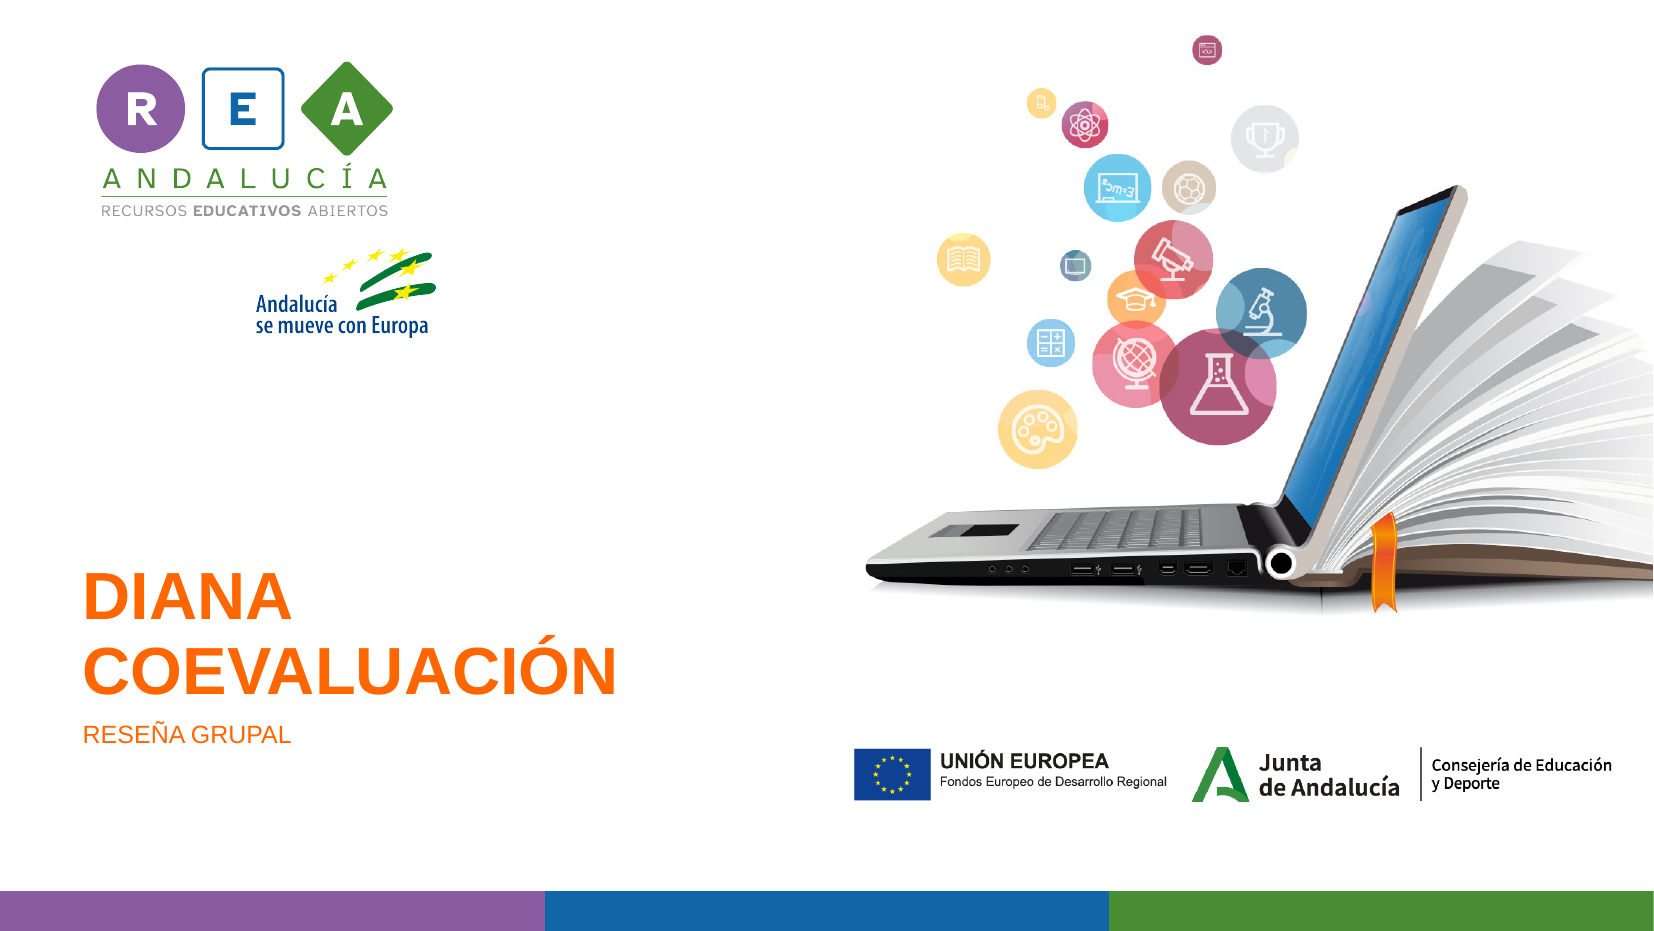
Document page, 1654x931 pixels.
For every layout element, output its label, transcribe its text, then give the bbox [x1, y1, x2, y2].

subtitle RESEÑA GRUPAL [82, 720, 804, 815]
picture [820, 2, 1653, 644]
picture [82, 0, 438, 338]
picture [833, 730, 1625, 821]
title DIANA COEVALUACIÓN [82, 377, 804, 709]
